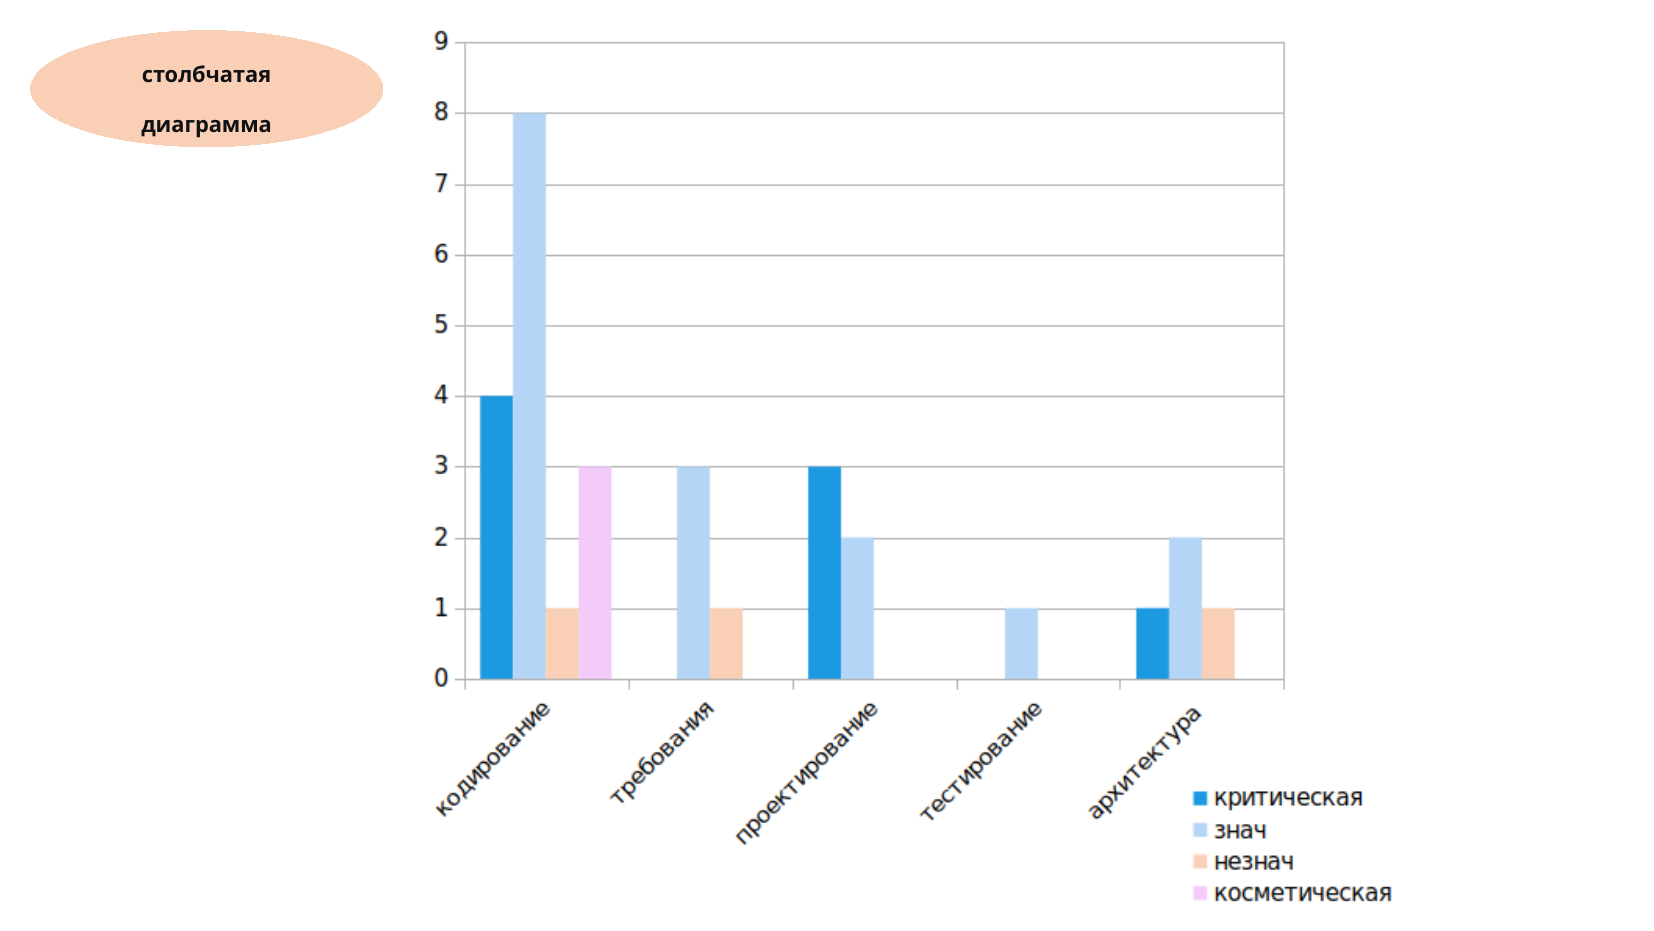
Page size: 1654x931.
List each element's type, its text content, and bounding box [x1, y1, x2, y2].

picture [177, 0, 1493, 931]
text_box столбчатая диаграмма [29, 29, 384, 148]
